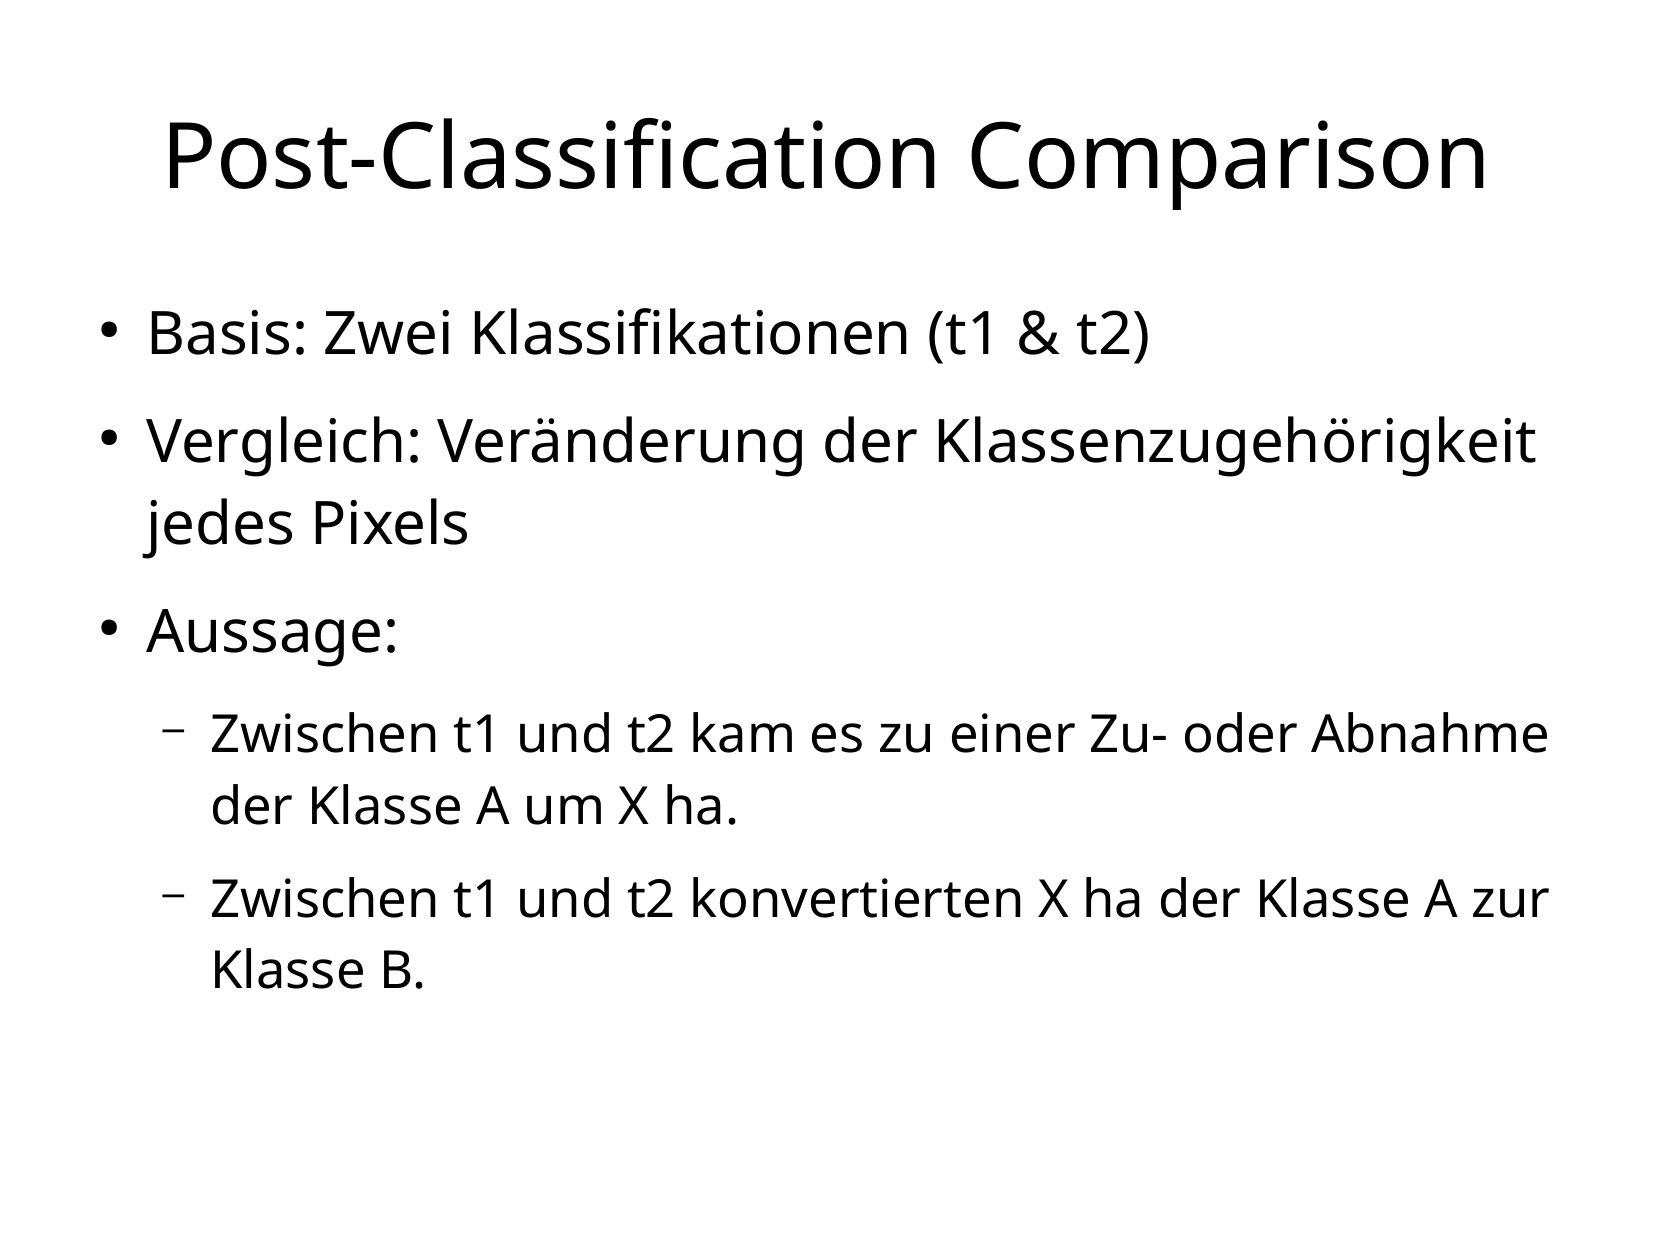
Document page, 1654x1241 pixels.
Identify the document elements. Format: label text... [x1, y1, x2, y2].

title Post-Classification Comparison [82, 49, 1571, 257]
list Basis: Zwei Klassifikationen (t1 & t2) Vergleich: Veränderung der Klassenzugehörigkeit jedes Pixels Aussage: Zwischen t1 und t2 kam es zu einer Zu- oder Abnahme der Klasse A um X ha. Zwischen t1 und t2 konvertierten X ha der Klasse A zur Klasse B. [82, 290, 1571, 1010]
